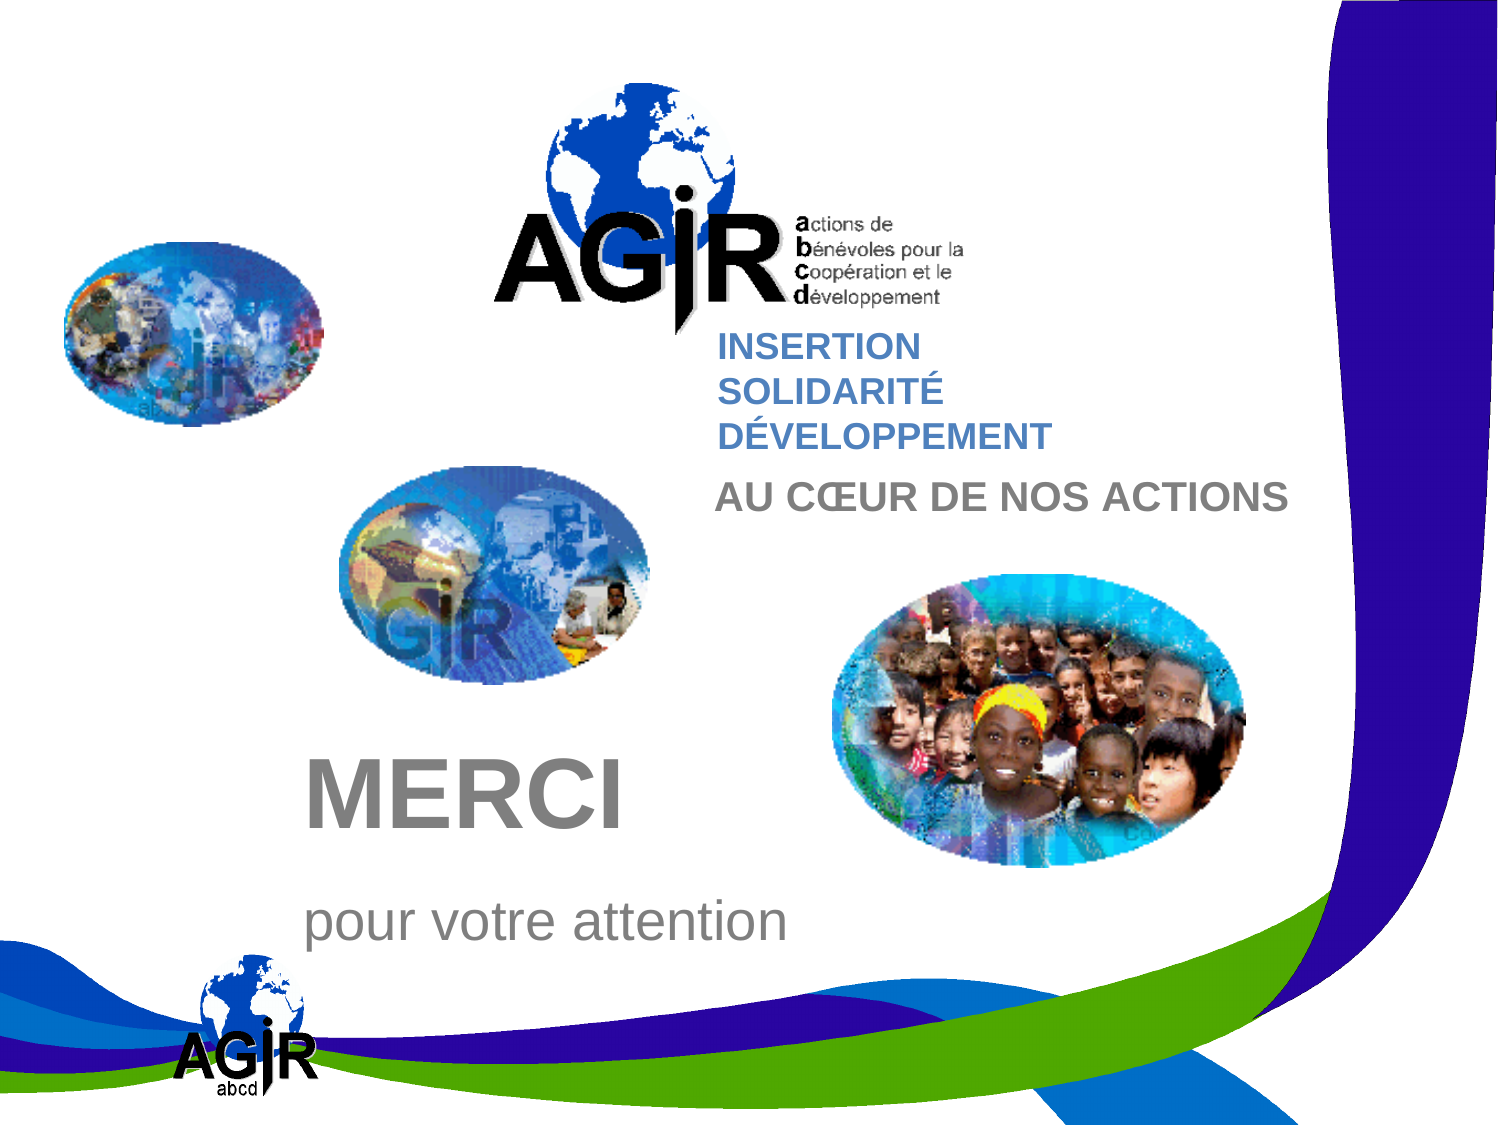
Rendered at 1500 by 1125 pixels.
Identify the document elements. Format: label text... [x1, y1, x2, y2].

text_box MERCI pour votre attention [288, 721, 863, 960]
text_box AU CŒUR DE NOS ACTIONS [699, 462, 1325, 528]
picture [0, 0, 1498, 1125]
text_box INSERTION SOLIDARITÉ DÉVELOPPEMENT [702, 314, 1140, 462]
